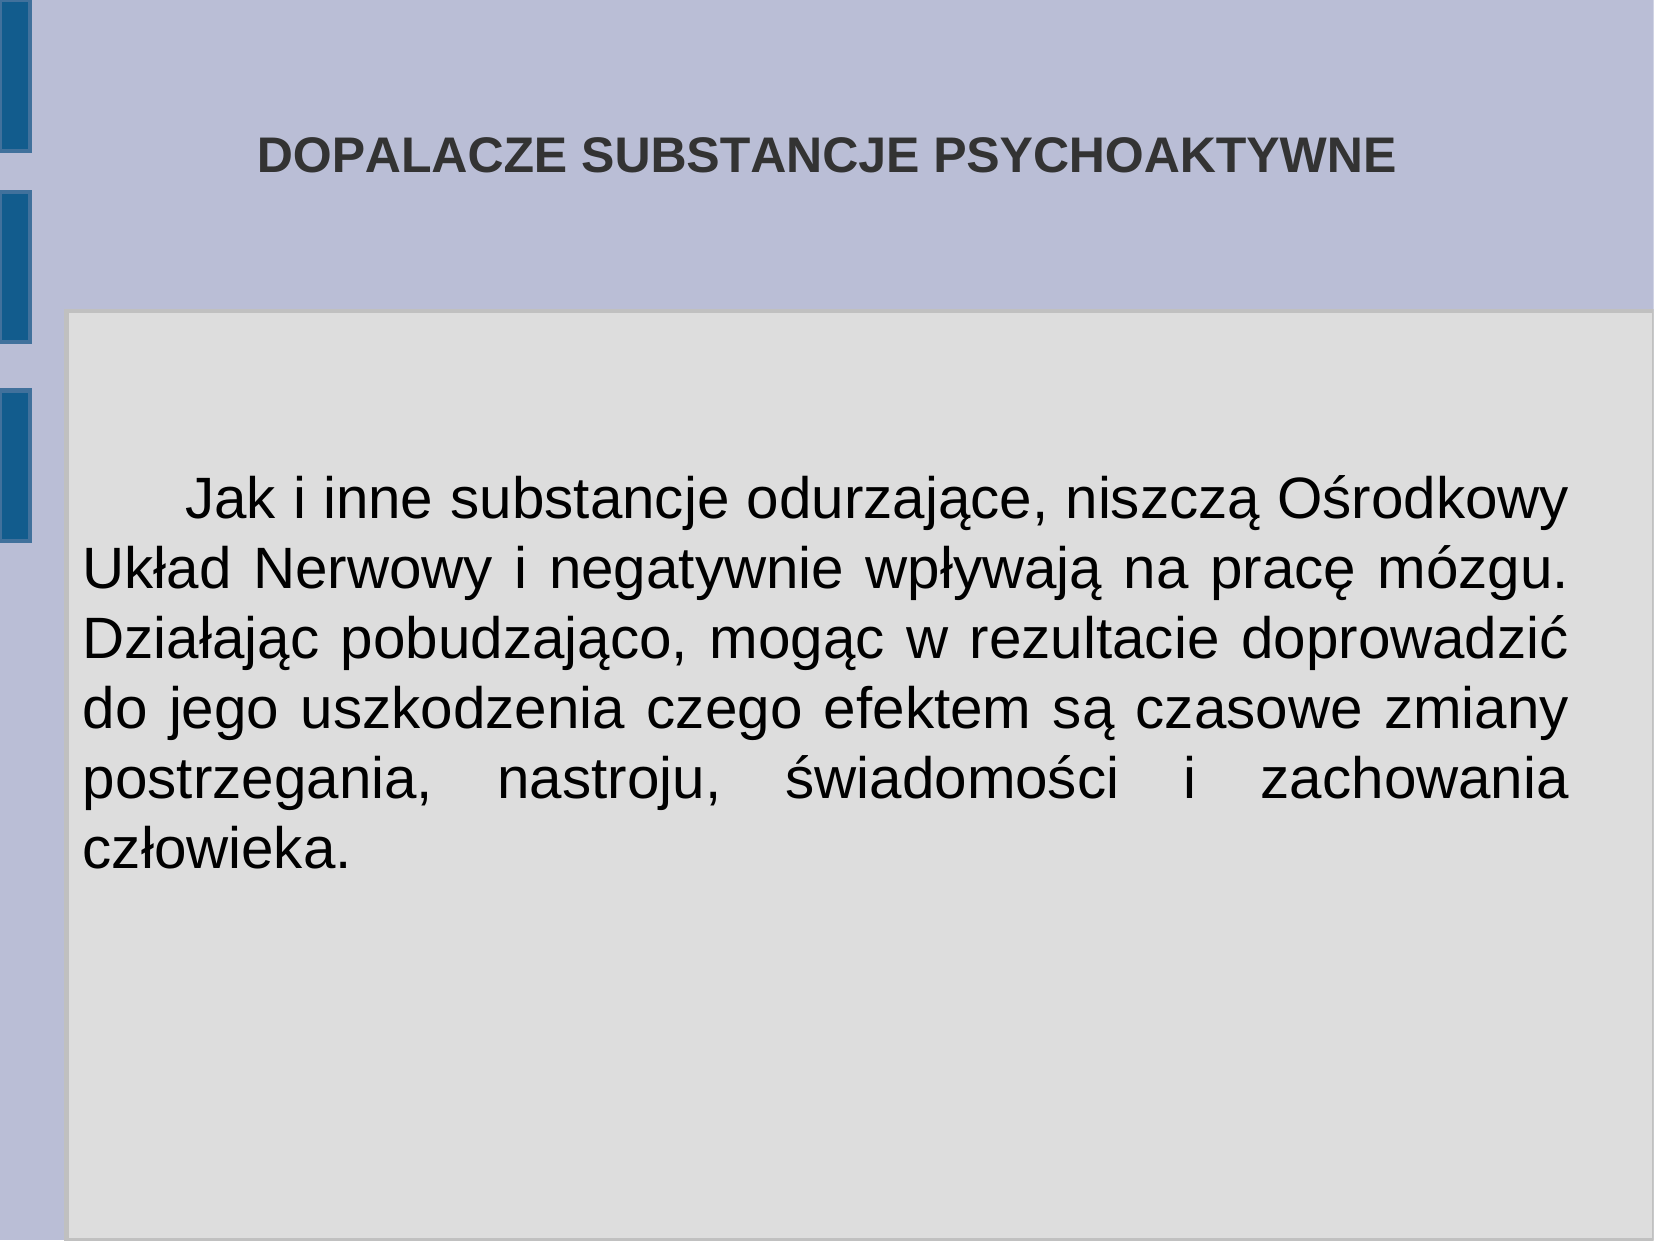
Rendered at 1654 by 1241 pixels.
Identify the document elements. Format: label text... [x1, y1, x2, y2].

list Jak i inne substancje odurzające, niszczą Ośrodkowy Układ Nerwowy i negatywnie wpływają na pracę mózgu. Działając pobudzająco, mogąc w rezultacie doprowadzić do jego uszkodzenia czego efektem są czasowe zmiany postrzegania, nastroju, świadomości i zachowania człowieka. [82, 460, 1571, 1109]
title DOPALACZE SUBSTANCJE PSYCHOAKTYWNE [82, 49, 1571, 257]
